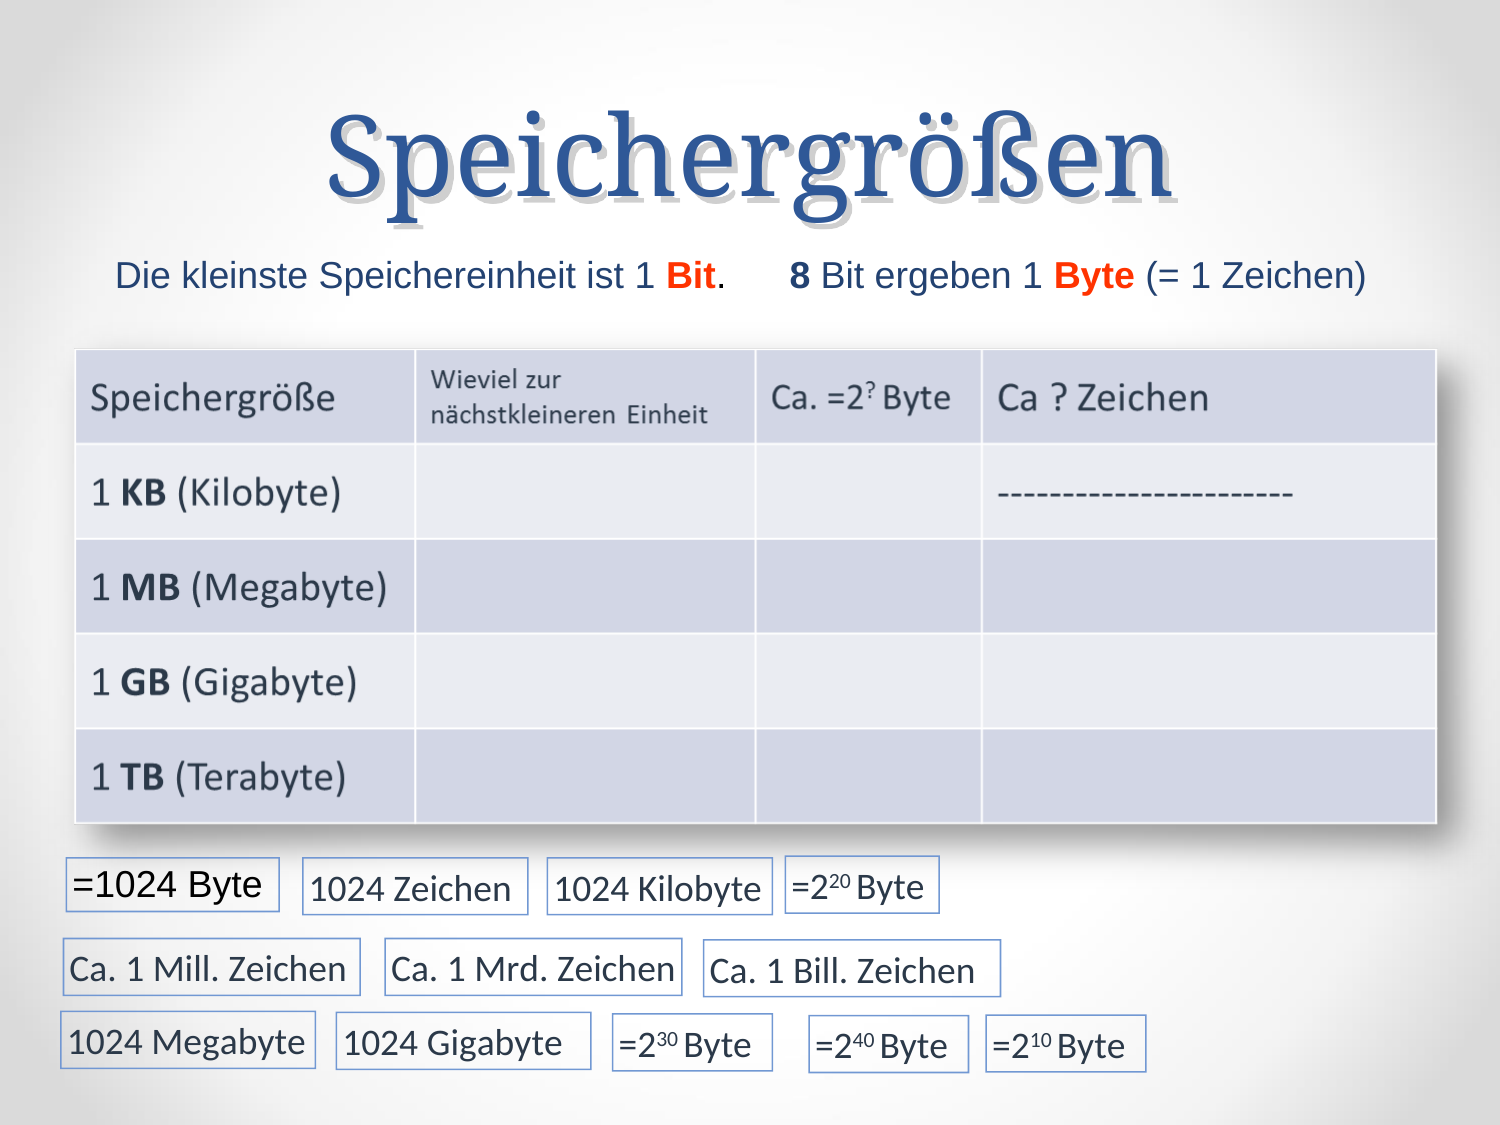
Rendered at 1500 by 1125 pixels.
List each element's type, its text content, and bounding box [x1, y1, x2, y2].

title Speichergrößen [75, 90, 1426, 228]
text_box Ca. 1 Mill. Zeichen [63, 938, 361, 996]
picture [0, 0, 1500, 1125]
text_box Ca. 1 Mrd. Zeichen [385, 938, 682, 996]
text_box =240 Byte [809, 1015, 969, 1073]
text_box =220 Byte [785, 856, 940, 914]
text_box Die kleinste Speichereinheit ist 1 Bit. 8 Bit ergeben 1 Byte (= 1 Zeichen) [100, 243, 1400, 304]
text_box =230 Byte [612, 1013, 773, 1071]
text_box 1024 Kilobyte [547, 857, 773, 915]
text_box =1024 Byte [66, 857, 280, 912]
text_box 1024 Zeichen [302, 857, 528, 915]
text_box [39, 314, 1500, 897]
text_box 1024 Megabyte [60, 1011, 316, 1069]
text_box 1024 Gigabyte [336, 1012, 591, 1070]
text_box =210 Byte [986, 1015, 1146, 1072]
text_box Ca. 1 Bill. Zeichen [703, 939, 1001, 997]
